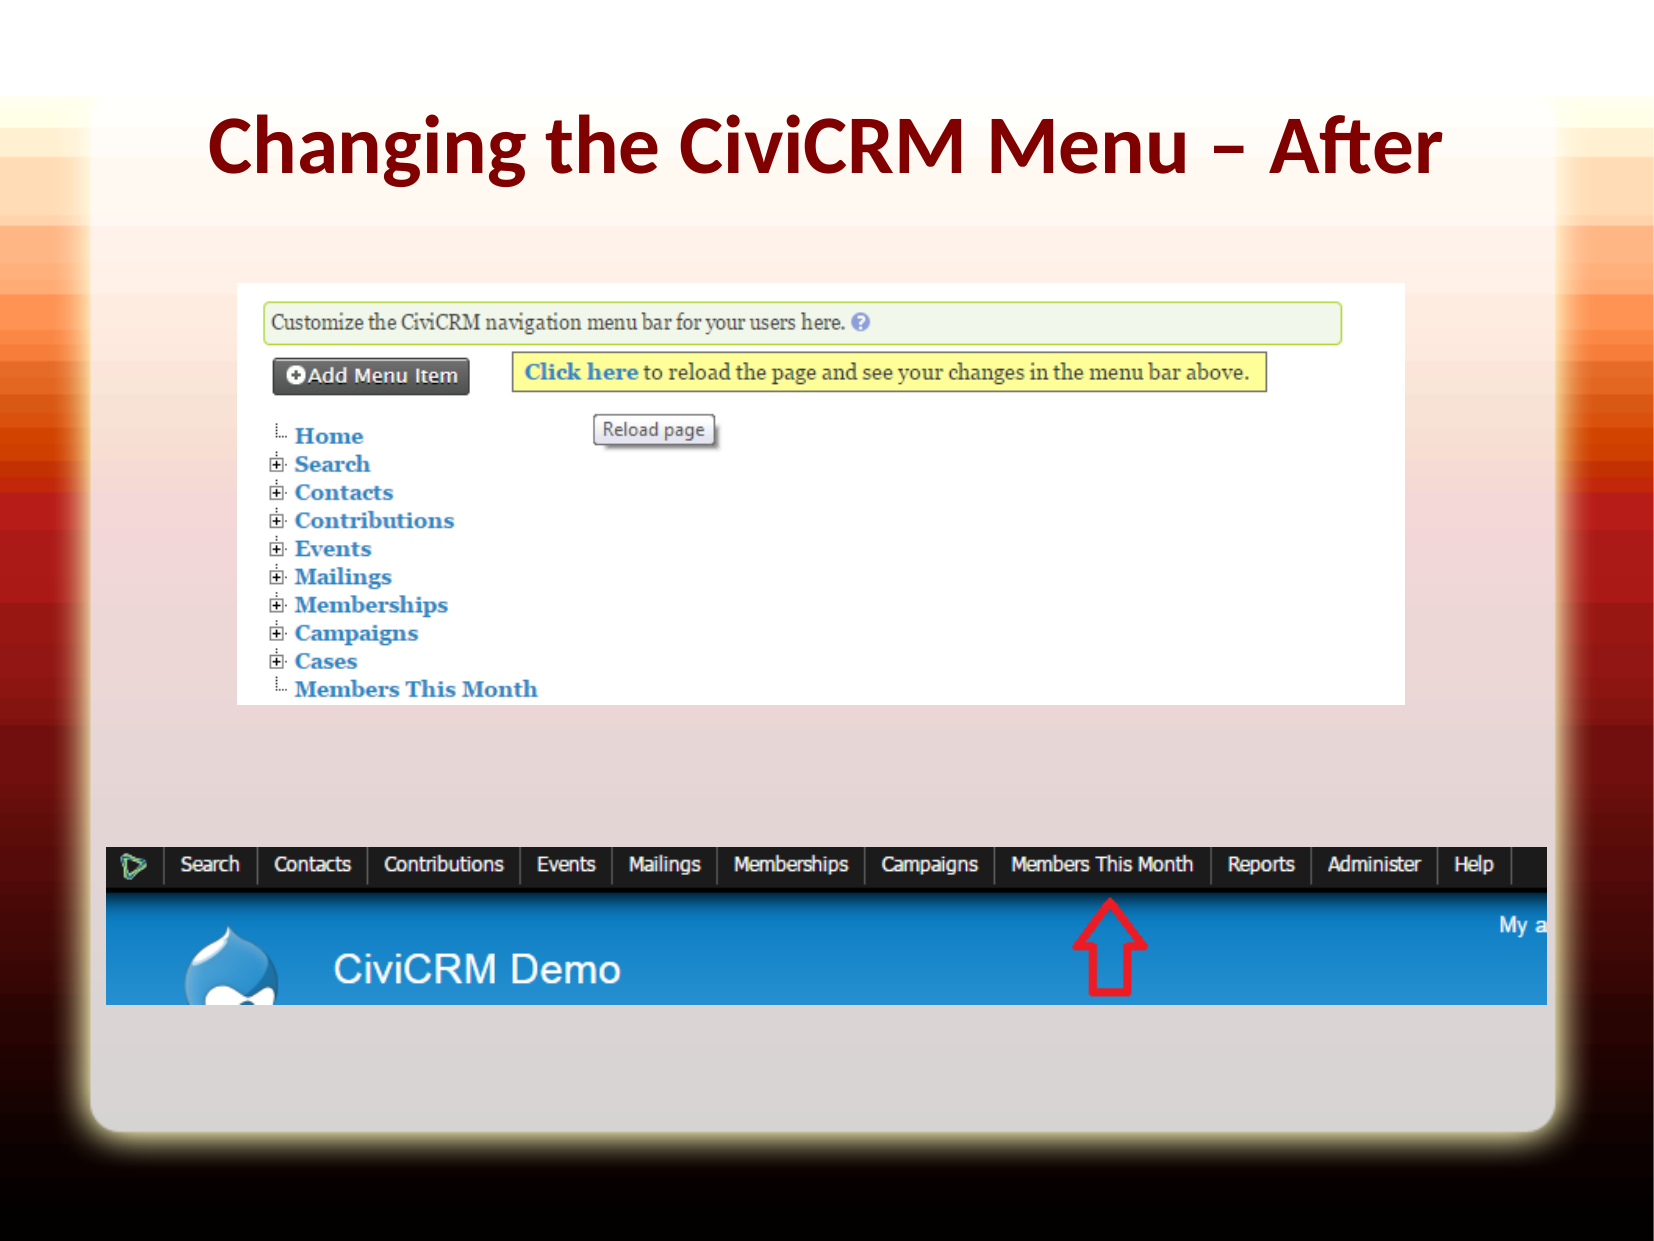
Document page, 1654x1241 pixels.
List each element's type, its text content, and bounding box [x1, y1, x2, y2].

picture [0, 0, 1654, 1241]
title Changing the CiviCRM Menu – After [118, 49, 1536, 257]
